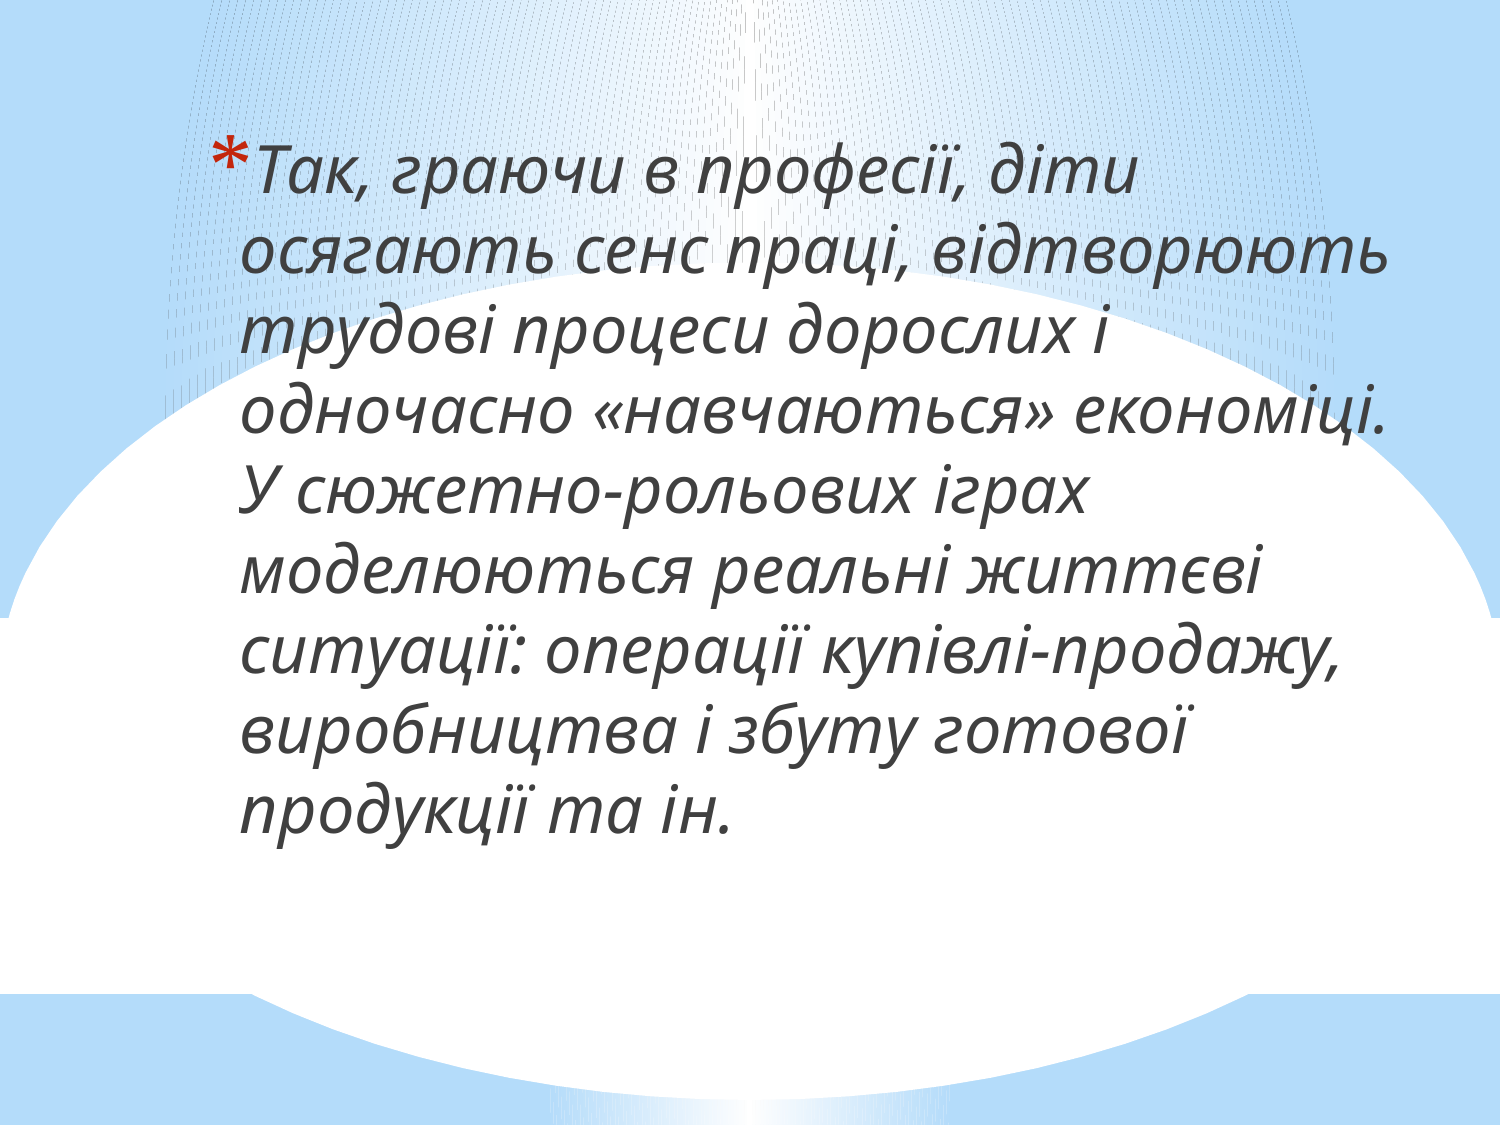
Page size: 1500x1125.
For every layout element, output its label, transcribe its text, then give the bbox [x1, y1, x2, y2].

list Так, граючи в професії, діти осягають сенс праці, відтворюють трудові процеси дорослих і одночасно «навчаються» економіці. У сюжетно-рольових іграх моделюються реальні життєві ситуації: операції купівлі-продажу, виробництва і збуту готової продукції та ін. [187, 120, 1430, 690]
